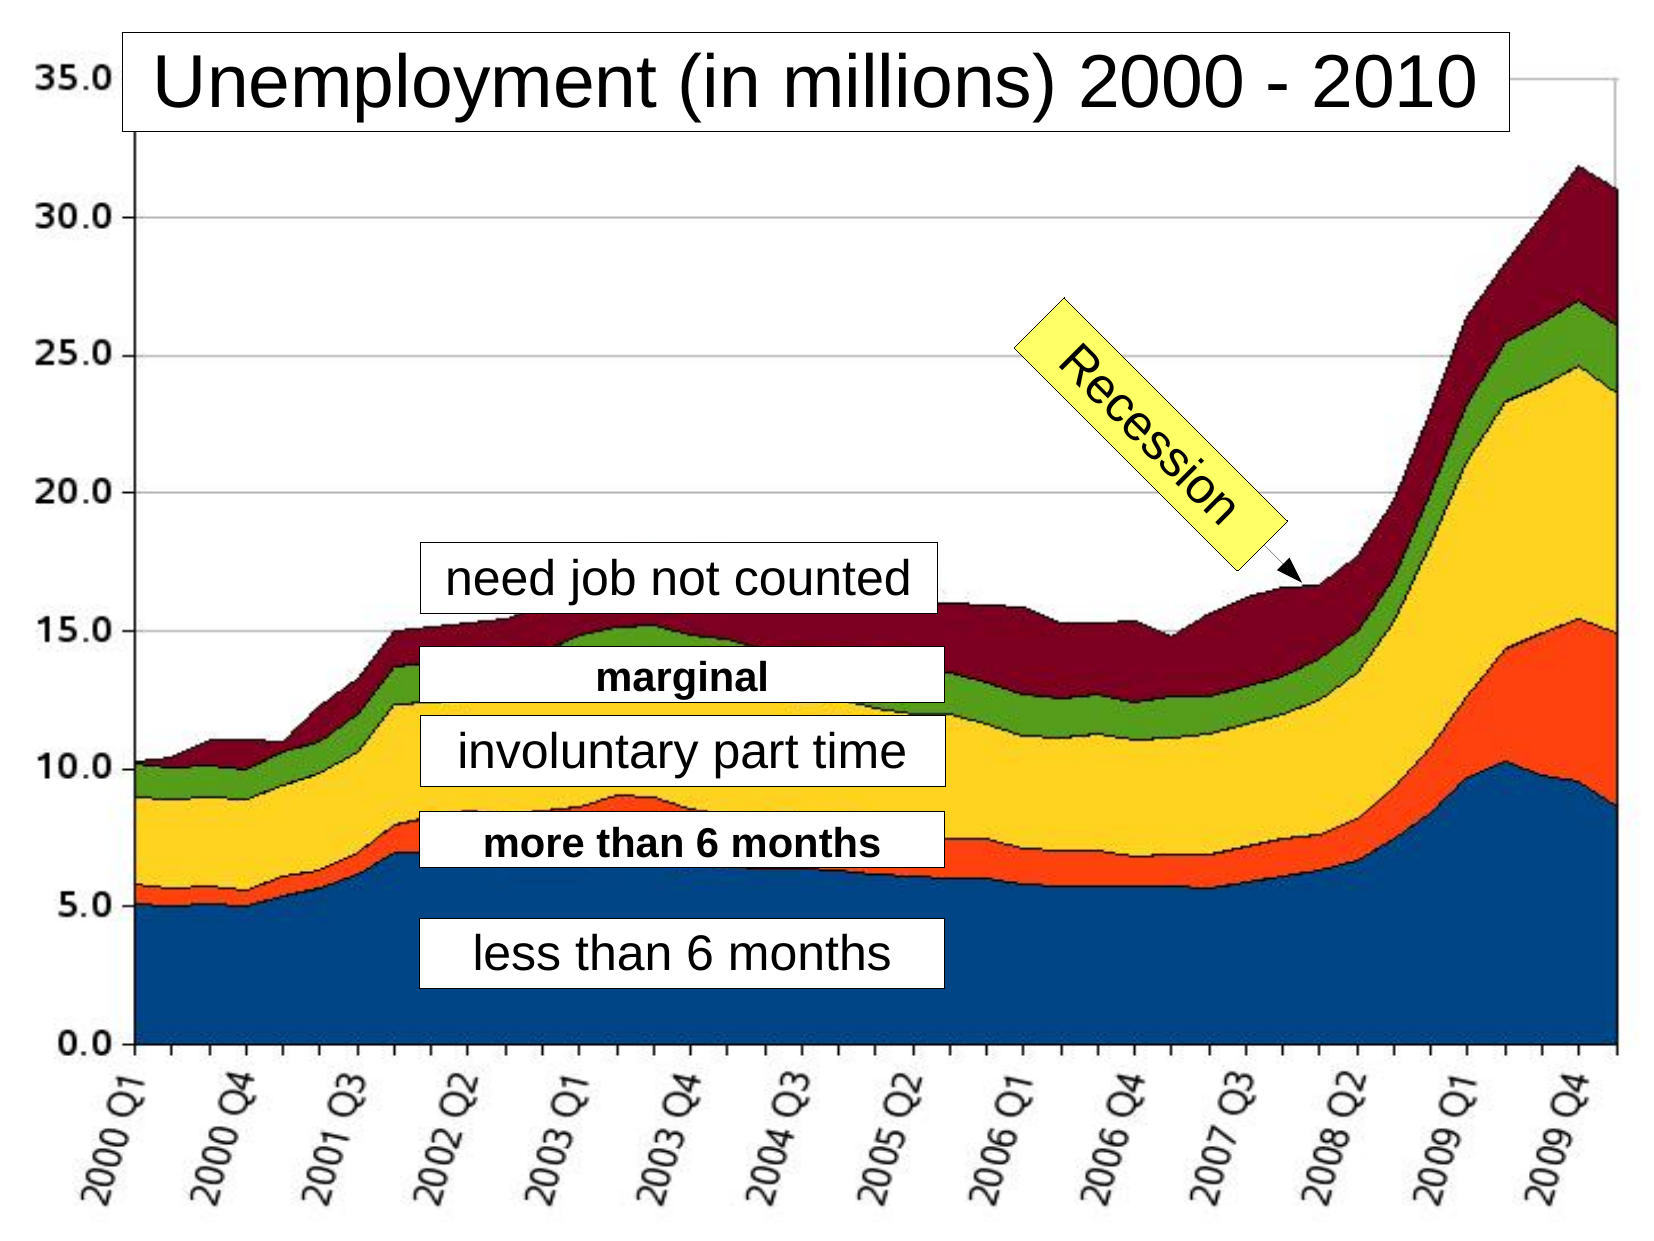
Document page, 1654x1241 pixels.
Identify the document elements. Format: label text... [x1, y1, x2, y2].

text_box marginal [419, 646, 945, 703]
text_box Unemployment (in millions) 2000 - 2010 [122, 32, 1510, 132]
text_box need job not counted [420, 542, 938, 614]
text_box involuntary part time [420, 715, 946, 787]
picture [0, 35, 1651, 1237]
text_box less than 6 months [419, 918, 945, 989]
text_box more than 6 months [419, 811, 945, 868]
text_box Recession [1014, 297, 1288, 571]
